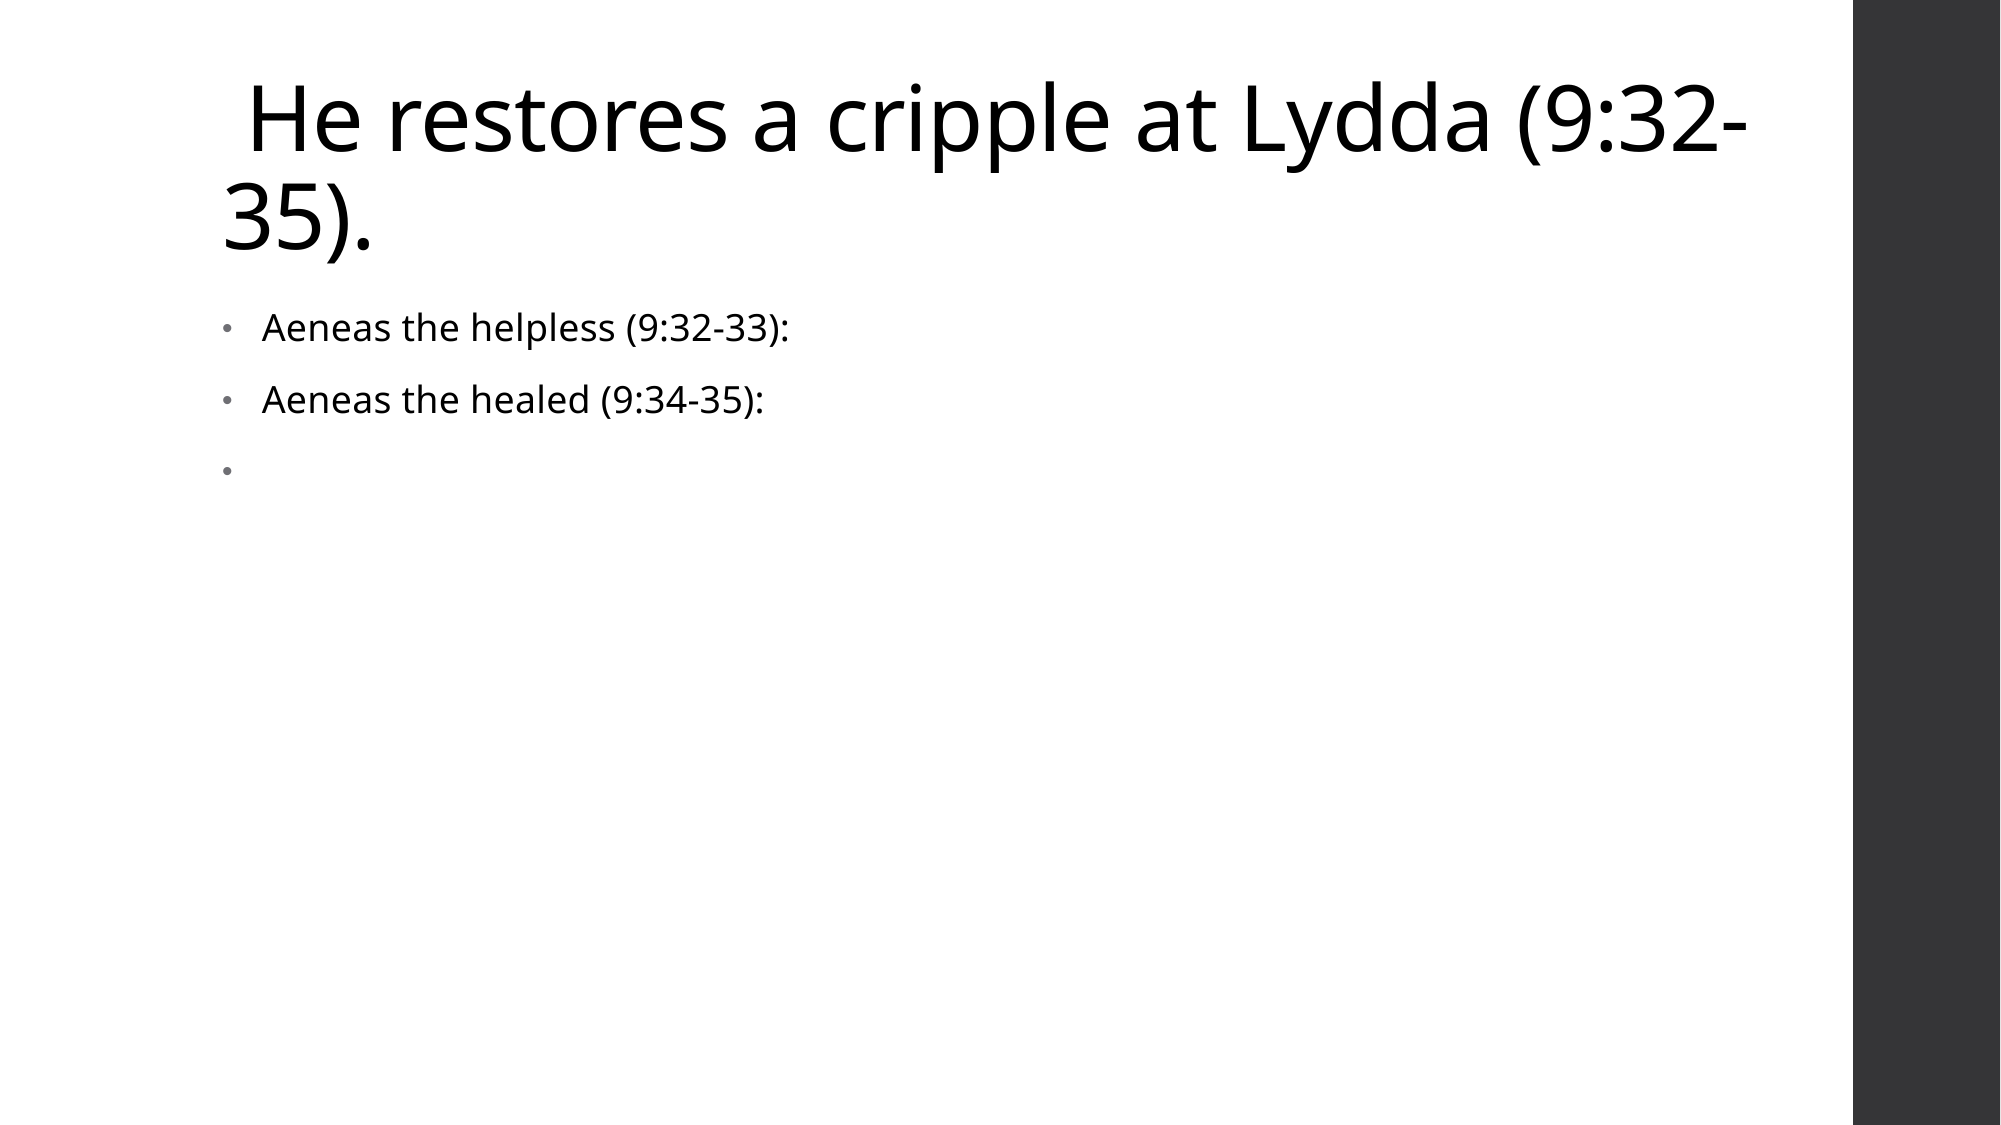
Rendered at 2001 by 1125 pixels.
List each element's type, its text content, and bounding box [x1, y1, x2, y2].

list Aeneas the helpless (9:32-33): Aeneas the healed (9:34-35): [206, 299, 1617, 1014]
title He restores a cripple at Lydda (9:32-35). [206, 60, 1797, 278]
